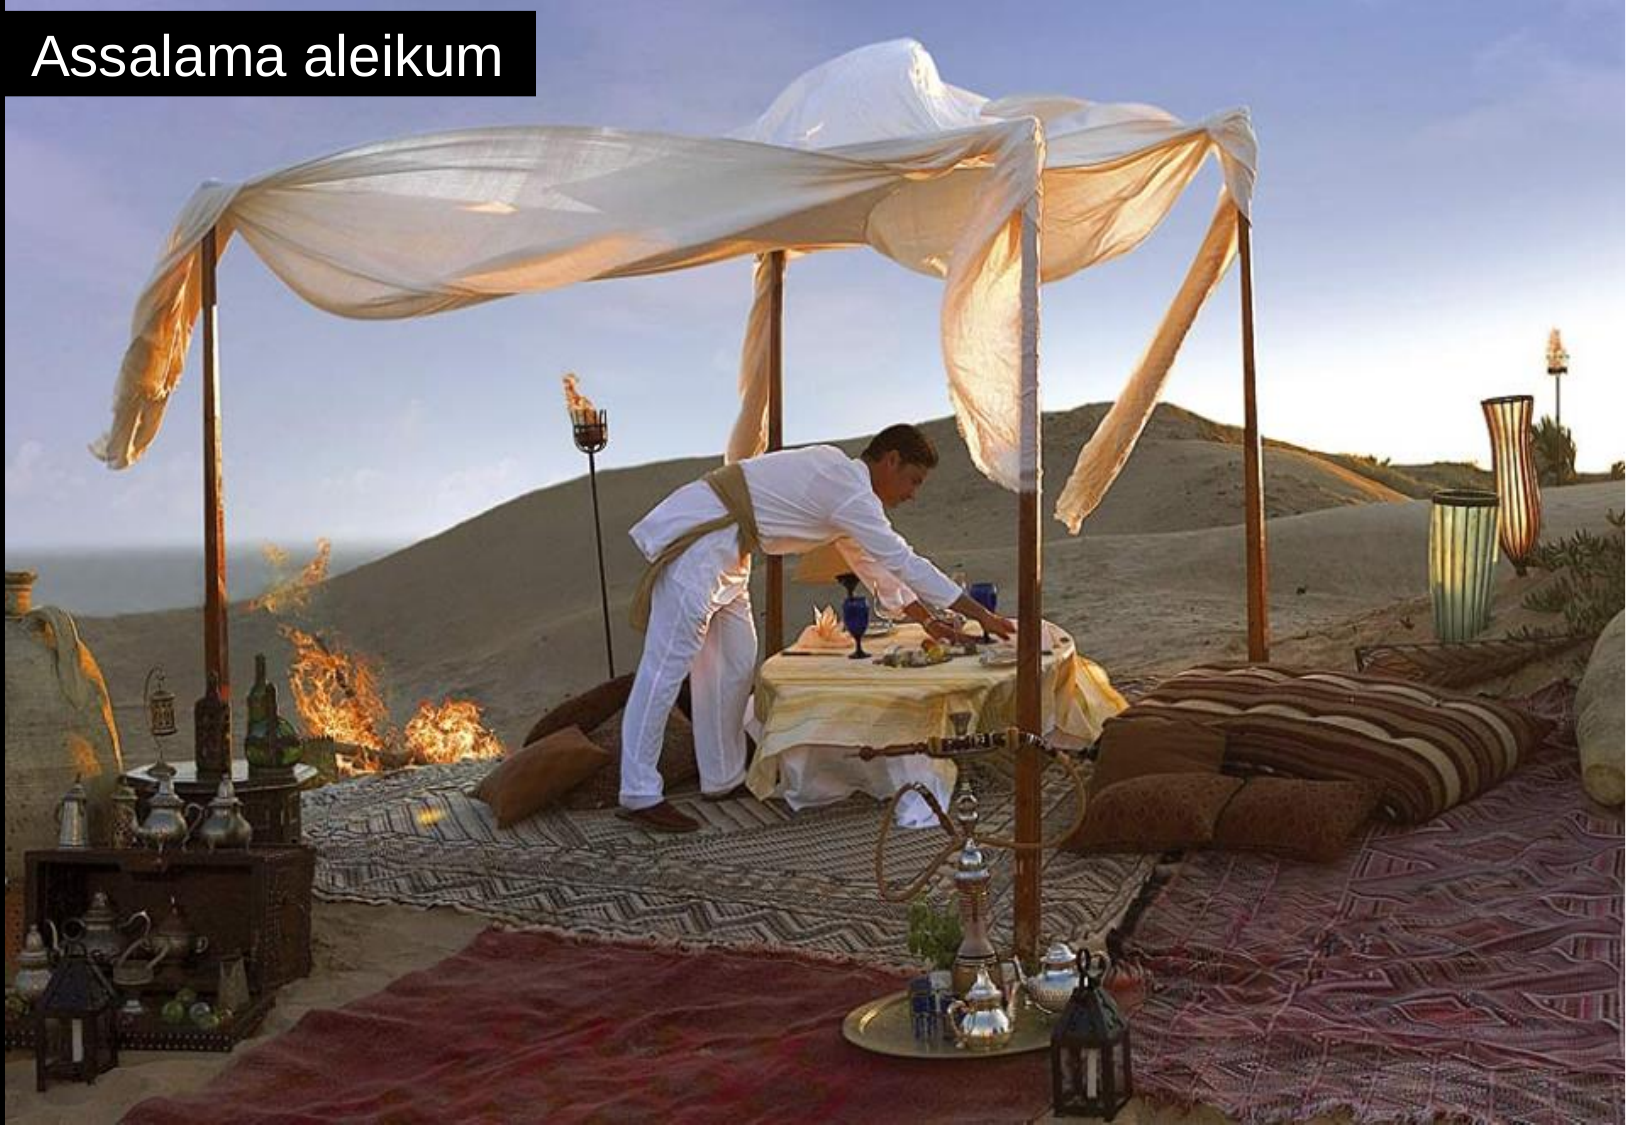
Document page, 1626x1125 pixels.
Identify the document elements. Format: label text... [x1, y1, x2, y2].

picture [5, 0, 1626, 1125]
text_box Assalama aleikum [0, 10, 536, 97]
